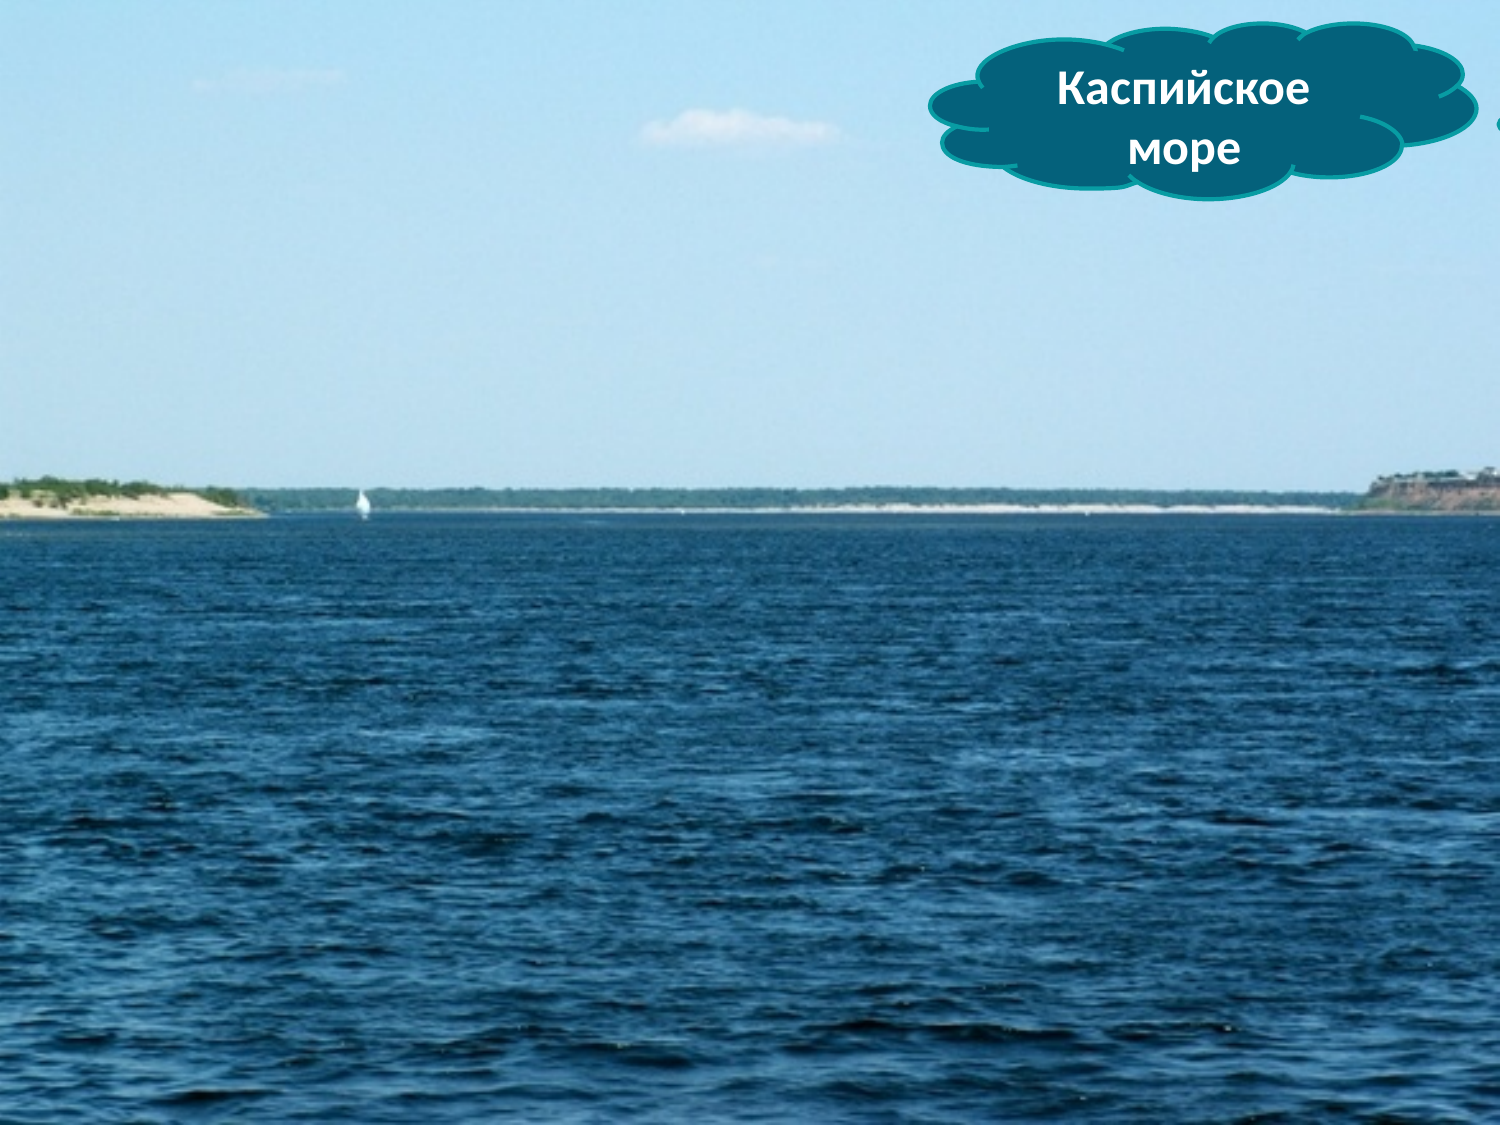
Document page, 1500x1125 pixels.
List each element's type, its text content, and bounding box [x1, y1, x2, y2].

picture [0, 0, 1500, 1125]
text_box Каспийское море [929, 23, 1477, 200]
